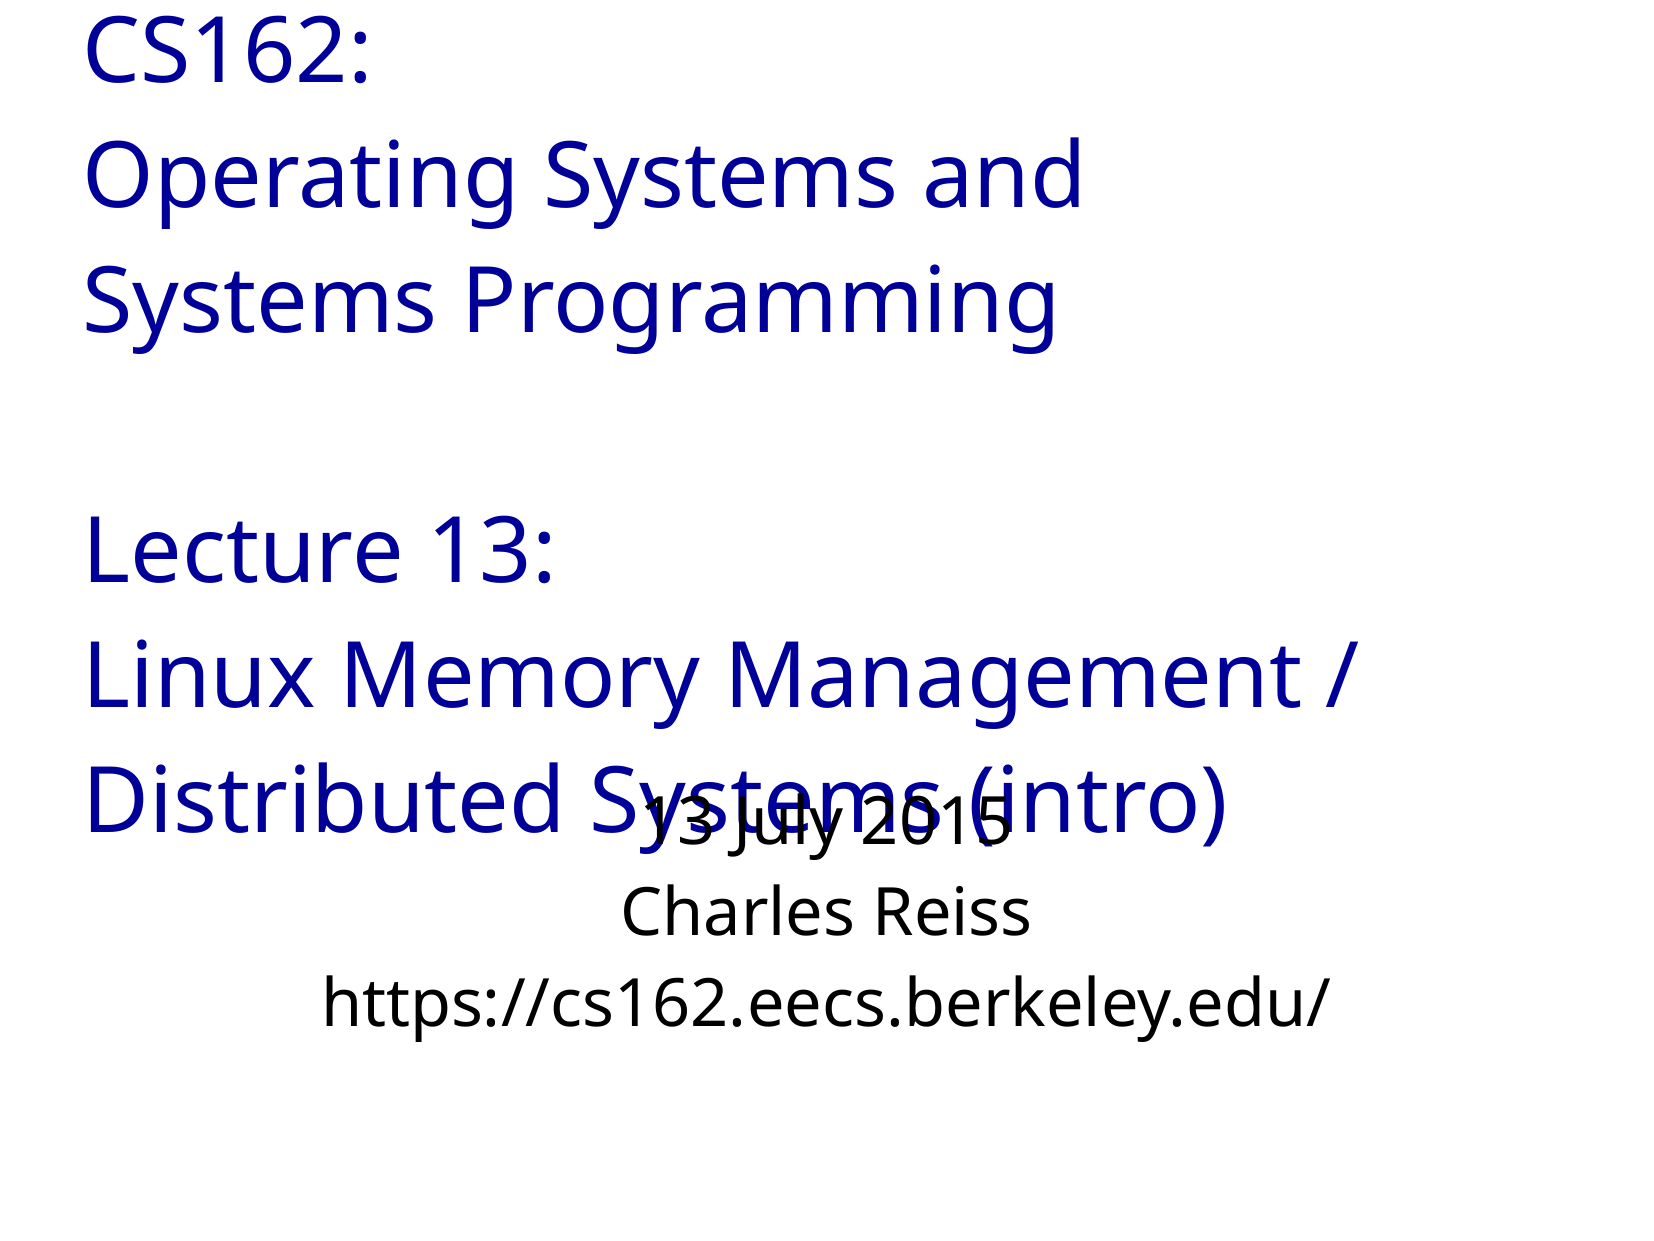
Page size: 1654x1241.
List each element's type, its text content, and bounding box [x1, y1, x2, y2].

title CS162: Operating Systems and Systems Programming Lecture 13: Linux Memory Management / Distributed Systems (intro) [82, 67, 1636, 777]
subtitle 13 July 2015 Charles Reiss https://cs162.eecs.berkeley.edu/ [82, 797, 1571, 1022]
